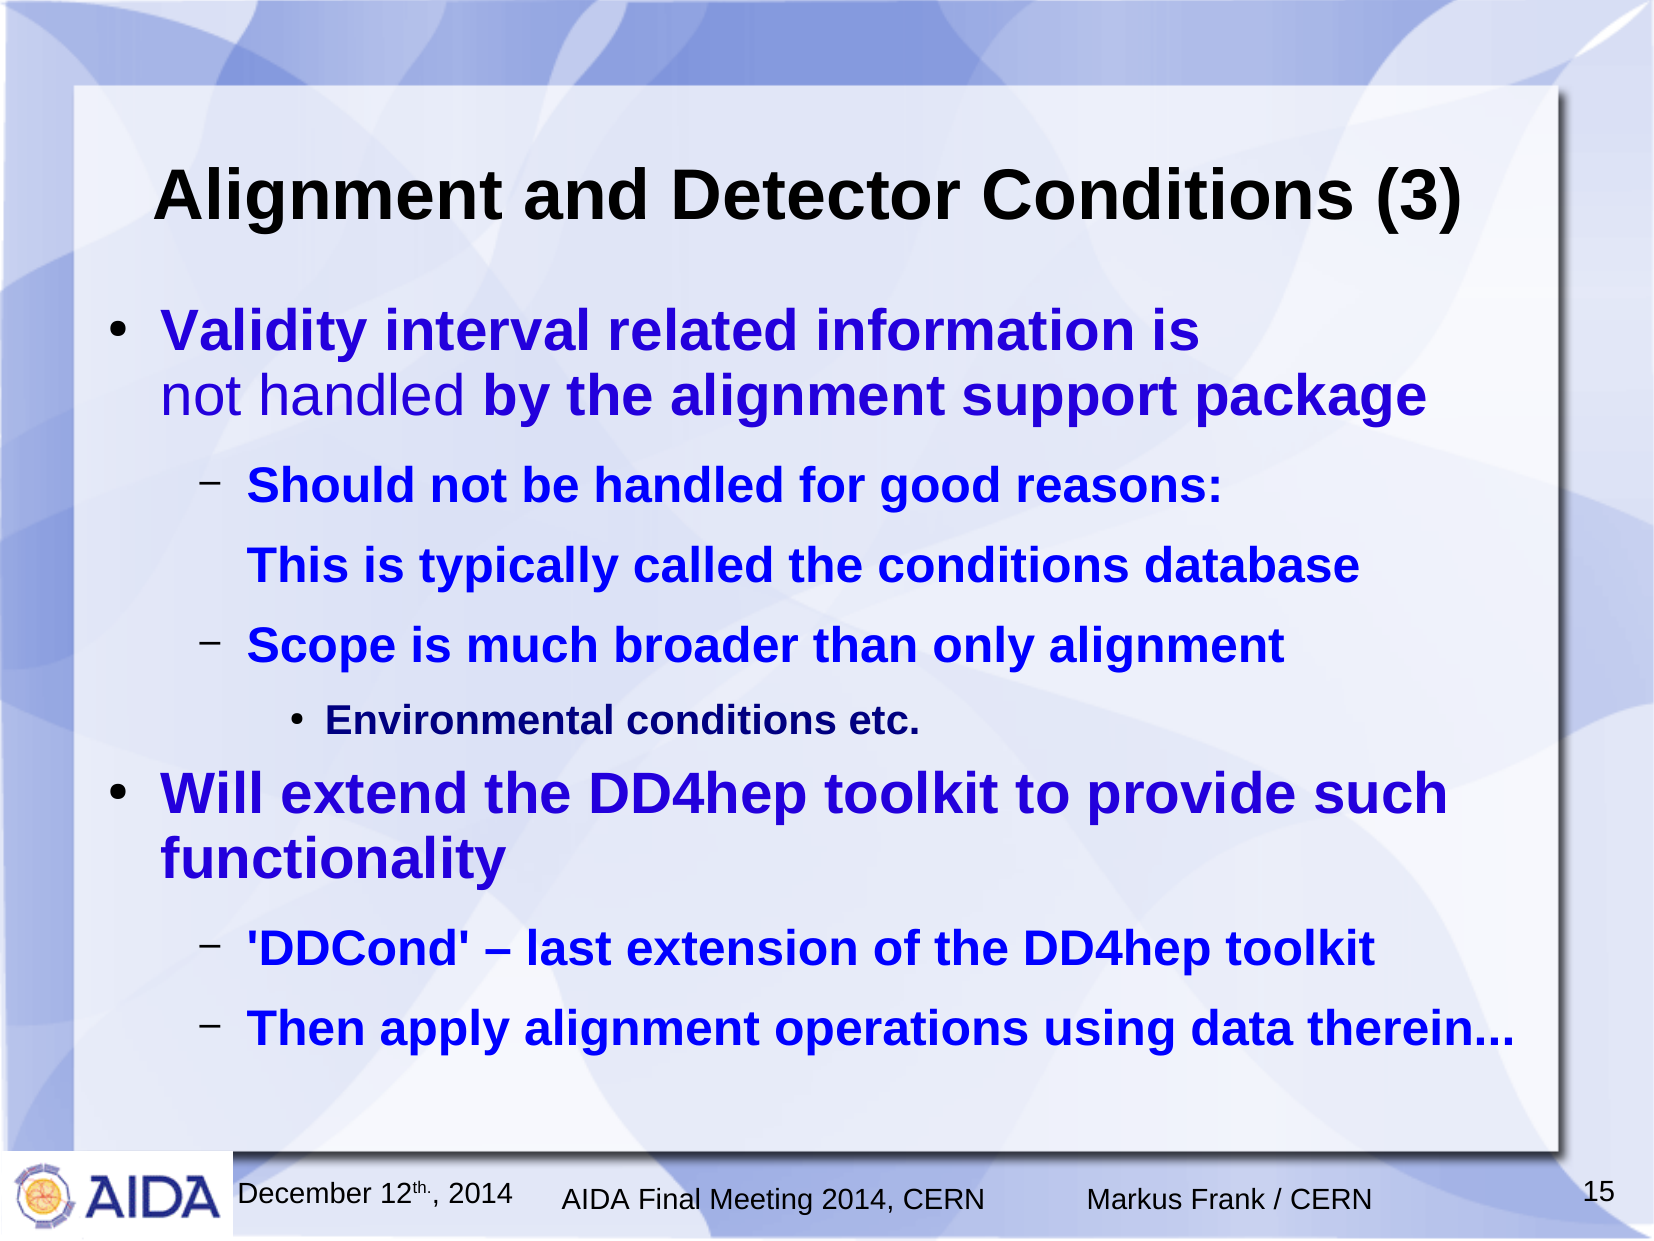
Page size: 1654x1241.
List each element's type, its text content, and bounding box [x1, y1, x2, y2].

list Validity interval related information is not handled by the alignment support package Should not be handled for good reasons: This is typically called the conditions database Scope is much broader than only alignment Environmental conditions etc. Will extend the DD4hep toolkit to provide such functionality 'DDCond' – last extension of the DD4hep toolkit Then apply alignment operations using data therein... [90, 297, 1546, 1060]
picture [0, 0, 1654, 1241]
title Alignment and Detector Conditions (3) [82, 90, 1536, 298]
